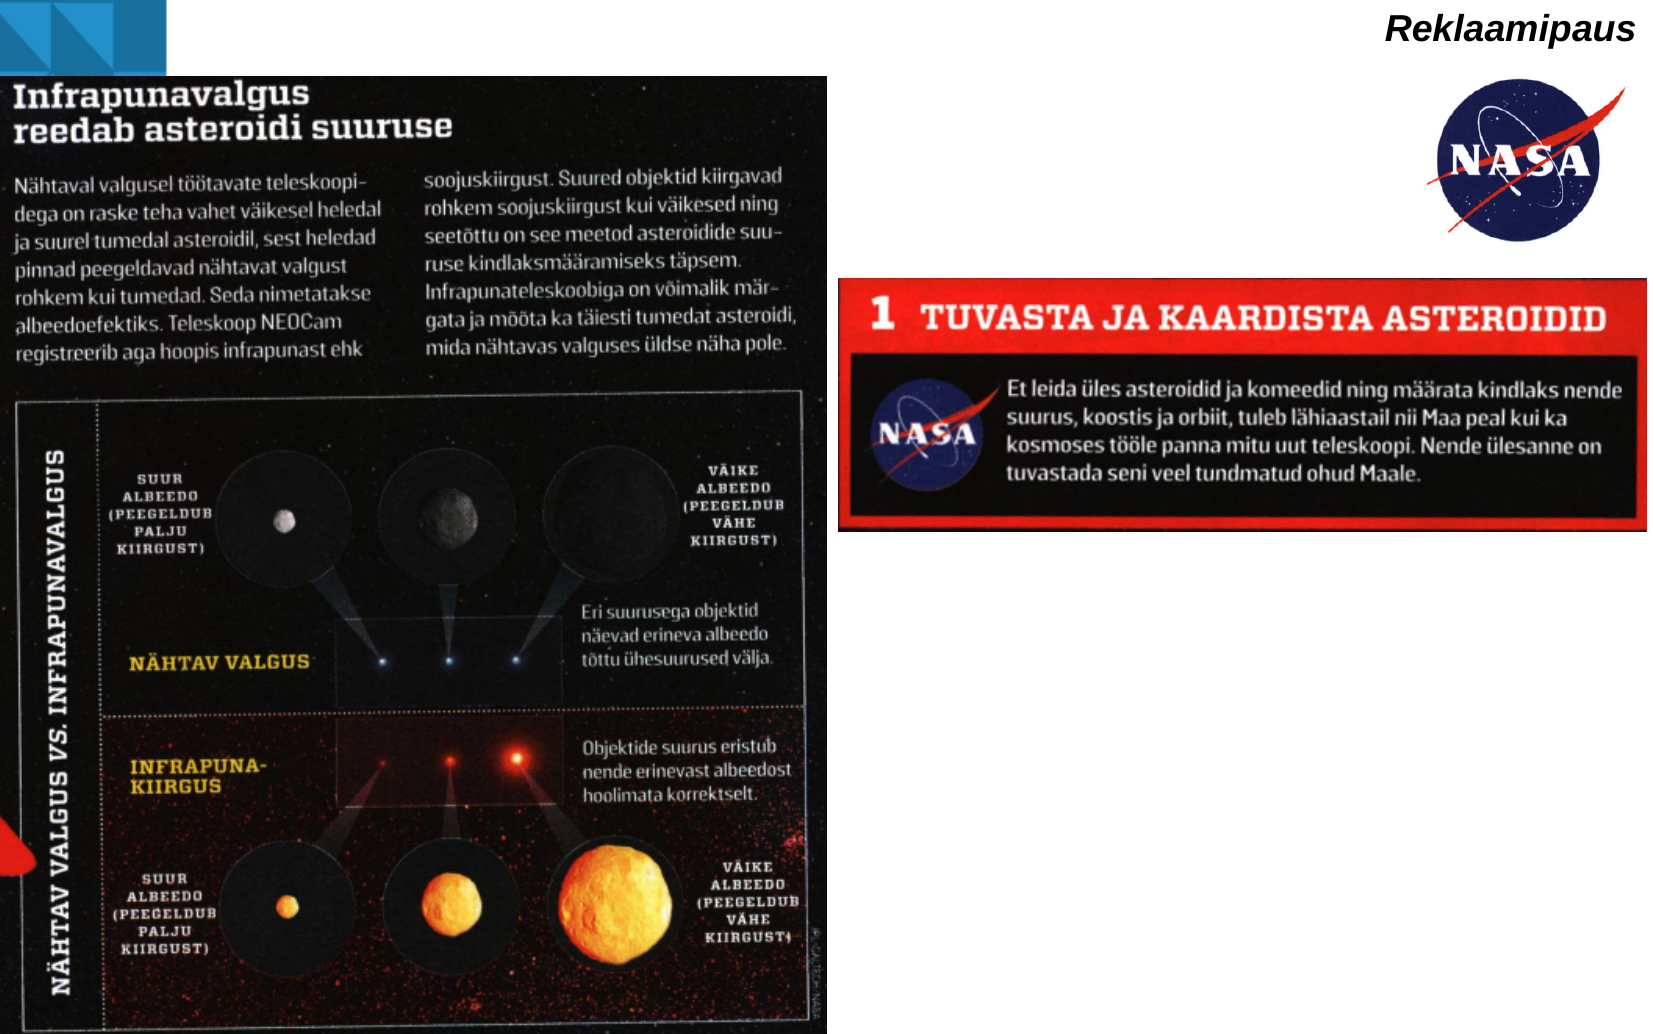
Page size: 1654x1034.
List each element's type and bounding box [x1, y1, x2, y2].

picture [838, 278, 1647, 532]
picture [1422, 65, 1630, 249]
picture [0, 0, 827, 1034]
